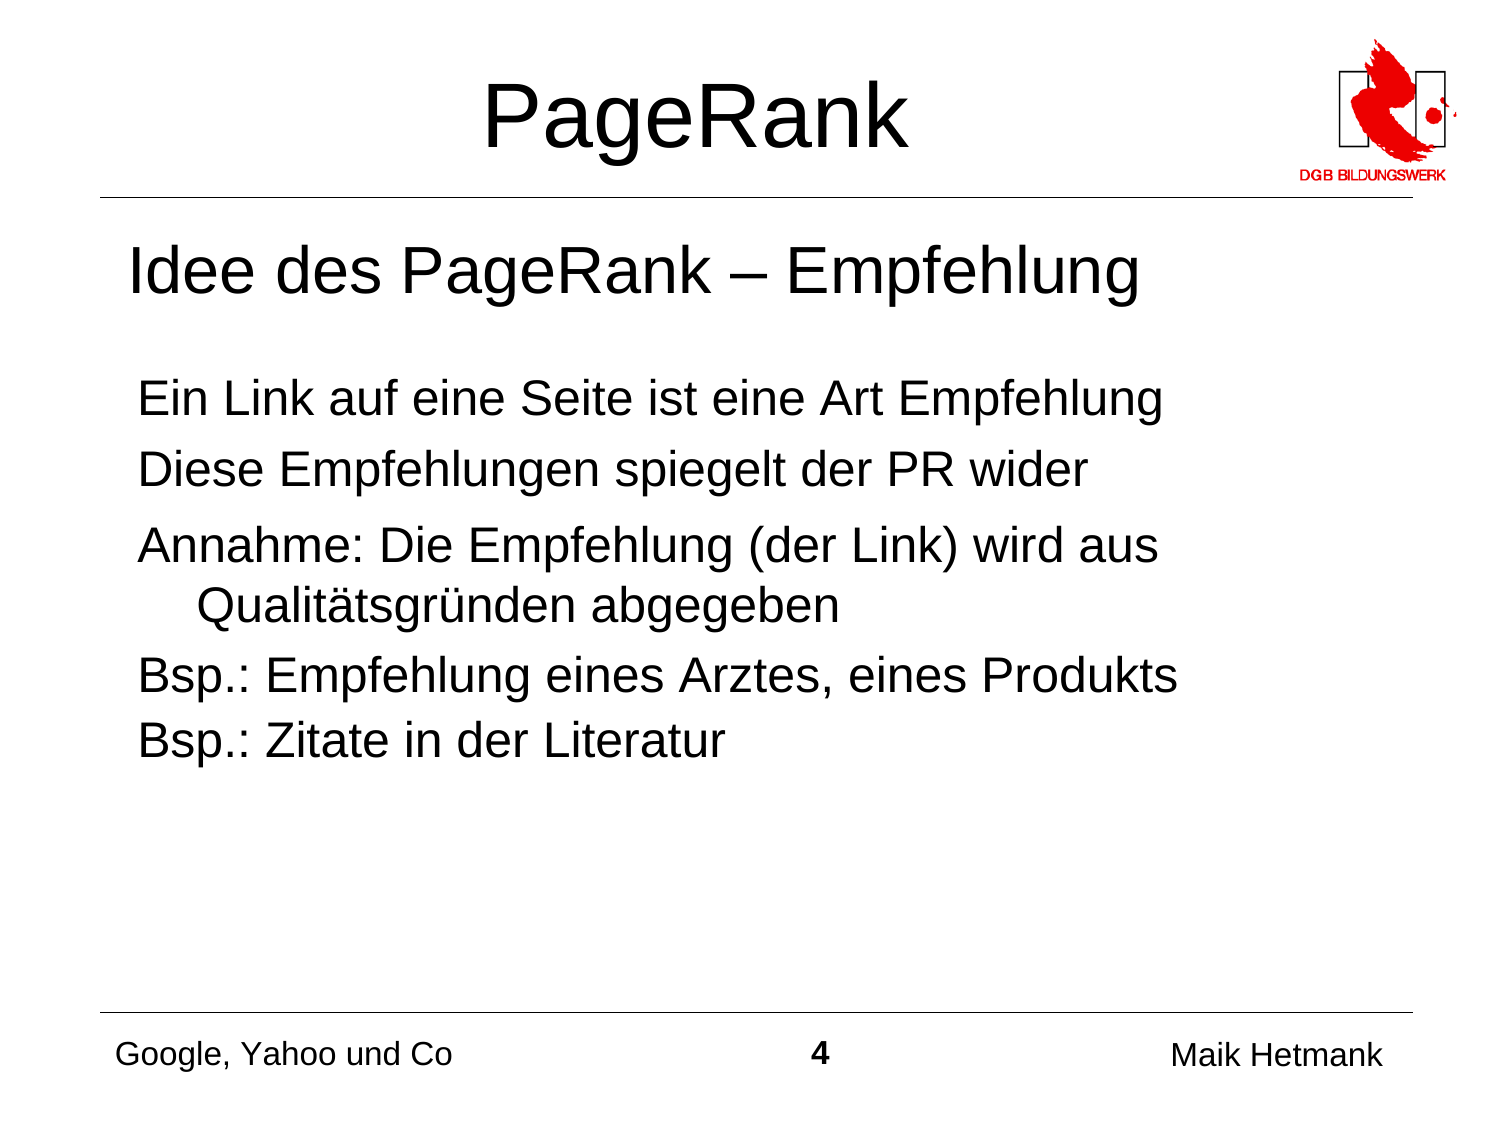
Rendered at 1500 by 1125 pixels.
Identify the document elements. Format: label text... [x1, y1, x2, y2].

text_box Annahme: Die Empfehlung (der Link) wird aus Qualitätsgründen abgegeben [137, 513, 1384, 630]
text_box Bsp.: Zitate in der Literatur [137, 708, 1384, 775]
list Idee des PageRank – Empfehlung [112, 224, 1426, 324]
text_box Ein Link auf eine Seite ist eine Art Empfehlung [137, 366, 1384, 432]
picture [1299, 37, 1457, 181]
text_box Bsp.: Empfehlung eines Arztes, eines Produkts [137, 643, 1384, 708]
title PageRank [87, 49, 1305, 175]
text_box Diese Empfehlungen spiegelt der PR wider [137, 436, 1384, 503]
